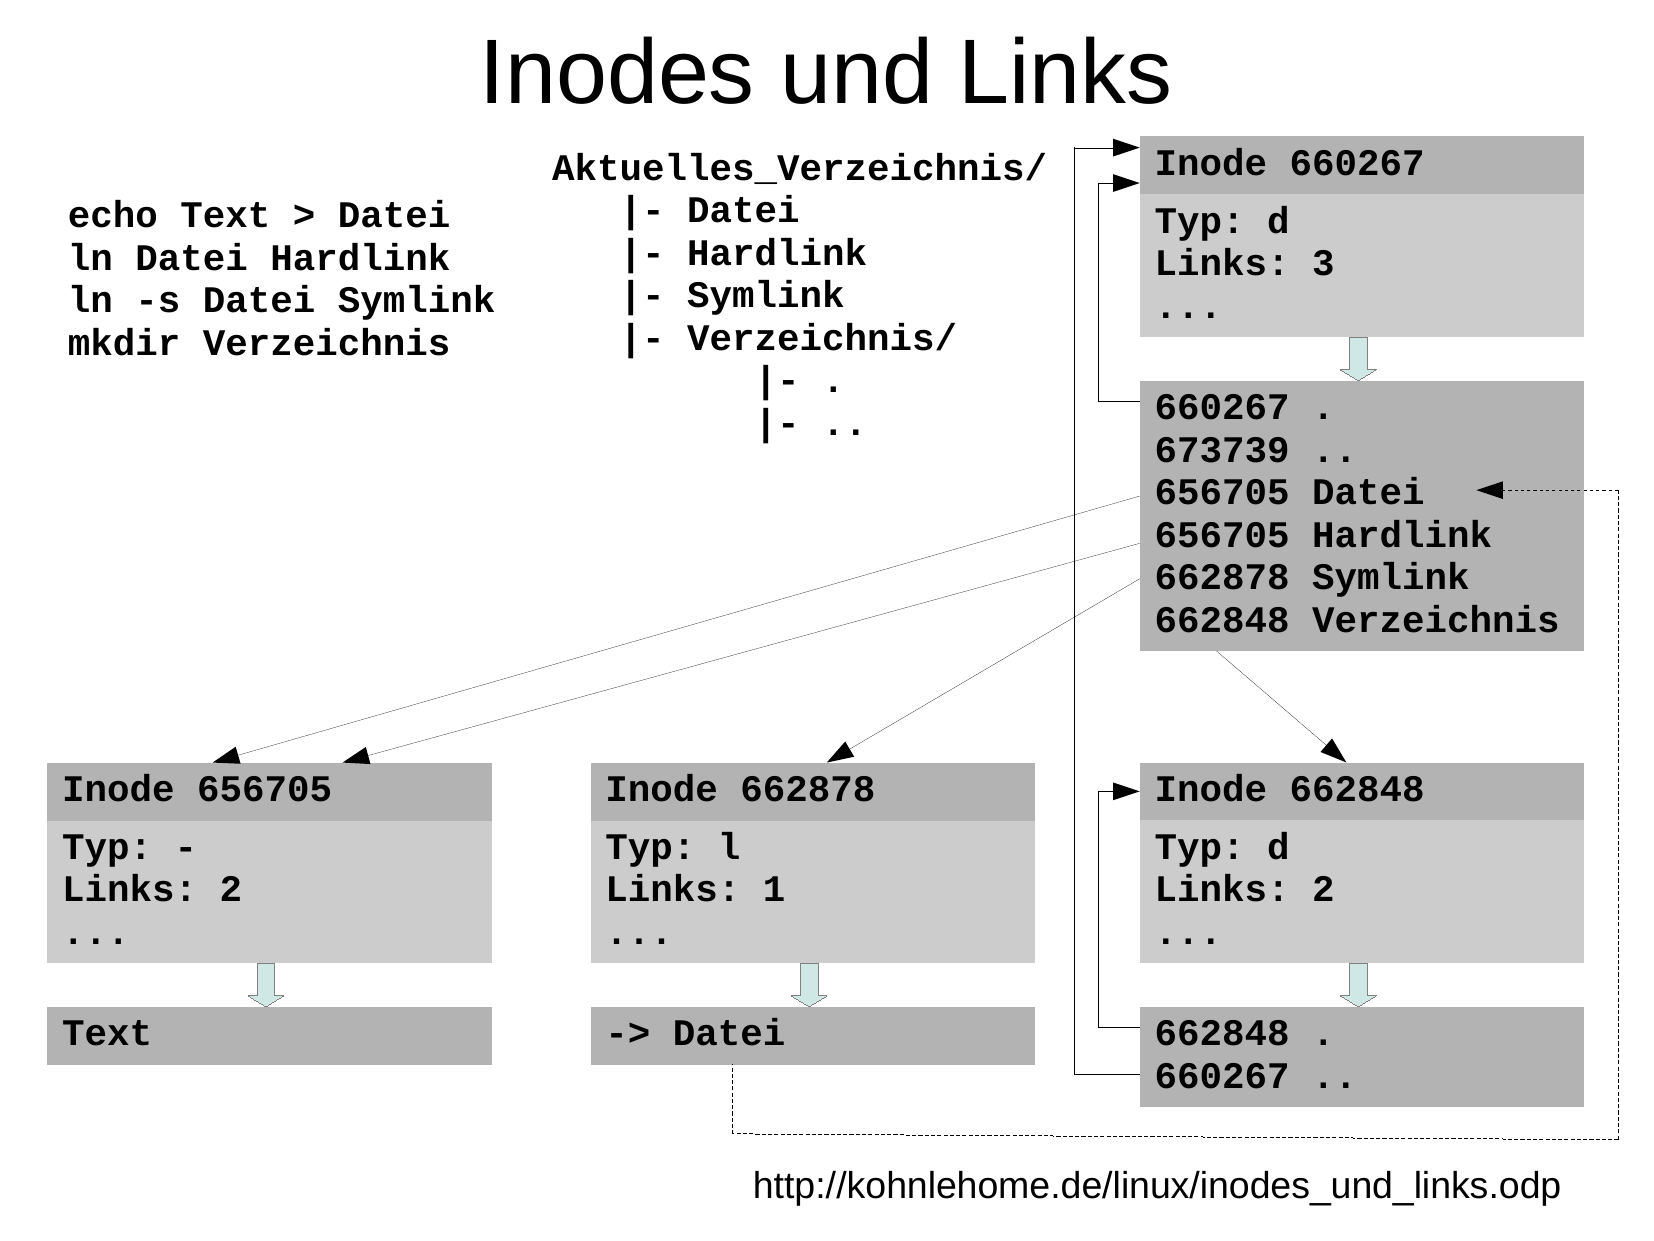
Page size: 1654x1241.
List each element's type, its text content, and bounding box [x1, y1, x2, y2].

table_header Inode 656705 [47, 763, 492, 821]
title Inodes und Links [82, 20, 1571, 124]
table_header 660267 . 673739 .. 656705 Datei 656705 Hardlink 662878 Symlink 662848 Verzeichnis [1140, 381, 1584, 651]
table_cell Typ: d Links: 2 ... [1140, 820, 1584, 963]
text_box [248, 963, 284, 1007]
table_header Inode 660267 [1140, 136, 1584, 194]
text_box [1340, 963, 1377, 1007]
table_header Inode 662848 [1140, 763, 1584, 820]
table_cell Typ: l Links: 1 ... [591, 821, 1035, 963]
text_box [791, 963, 827, 1007]
table_header Text [47, 1007, 492, 1065]
text_box echo Text > Datei ln Datei Hardlink ln -s Datei Symlink mkdir Verzeichnis [53, 188, 511, 459]
text_box http://kohnlehome.de/linux/inodes_und_links.odp [738, 1157, 1577, 1215]
table_header -> Datei [591, 1007, 1035, 1065]
text_box [1340, 337, 1377, 381]
text_box Aktuelles_Verzeichnis/ |- Datei |- Hardlink |- Symlink |- Verzeichnis/ |- . |- .. [537, 141, 1063, 455]
table_header Inode 662878 [591, 763, 1035, 821]
table_cell Typ: d Links: 3 ... [1140, 194, 1584, 337]
table_cell Typ: - Links: 2 ... [47, 821, 492, 963]
table_header 662848 . 660267 .. [1140, 1007, 1584, 1107]
